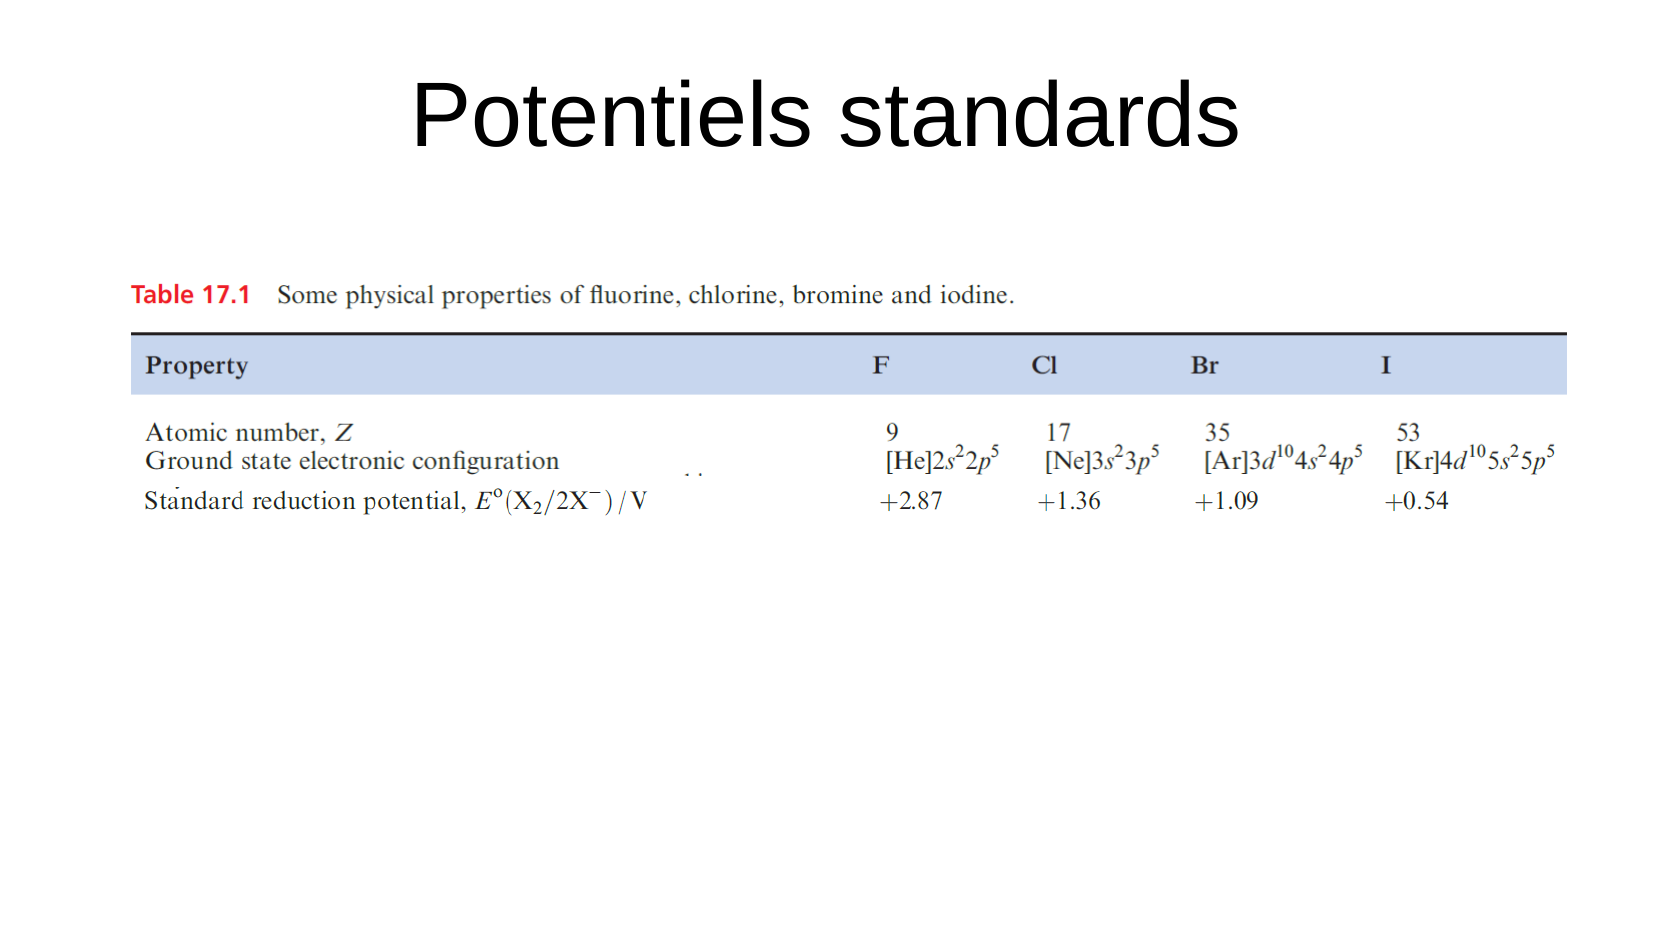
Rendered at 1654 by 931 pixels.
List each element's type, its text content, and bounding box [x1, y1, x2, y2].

picture [111, 271, 1583, 476]
picture [106, 487, 1583, 518]
title Potentiels standards [82, 37, 1571, 193]
